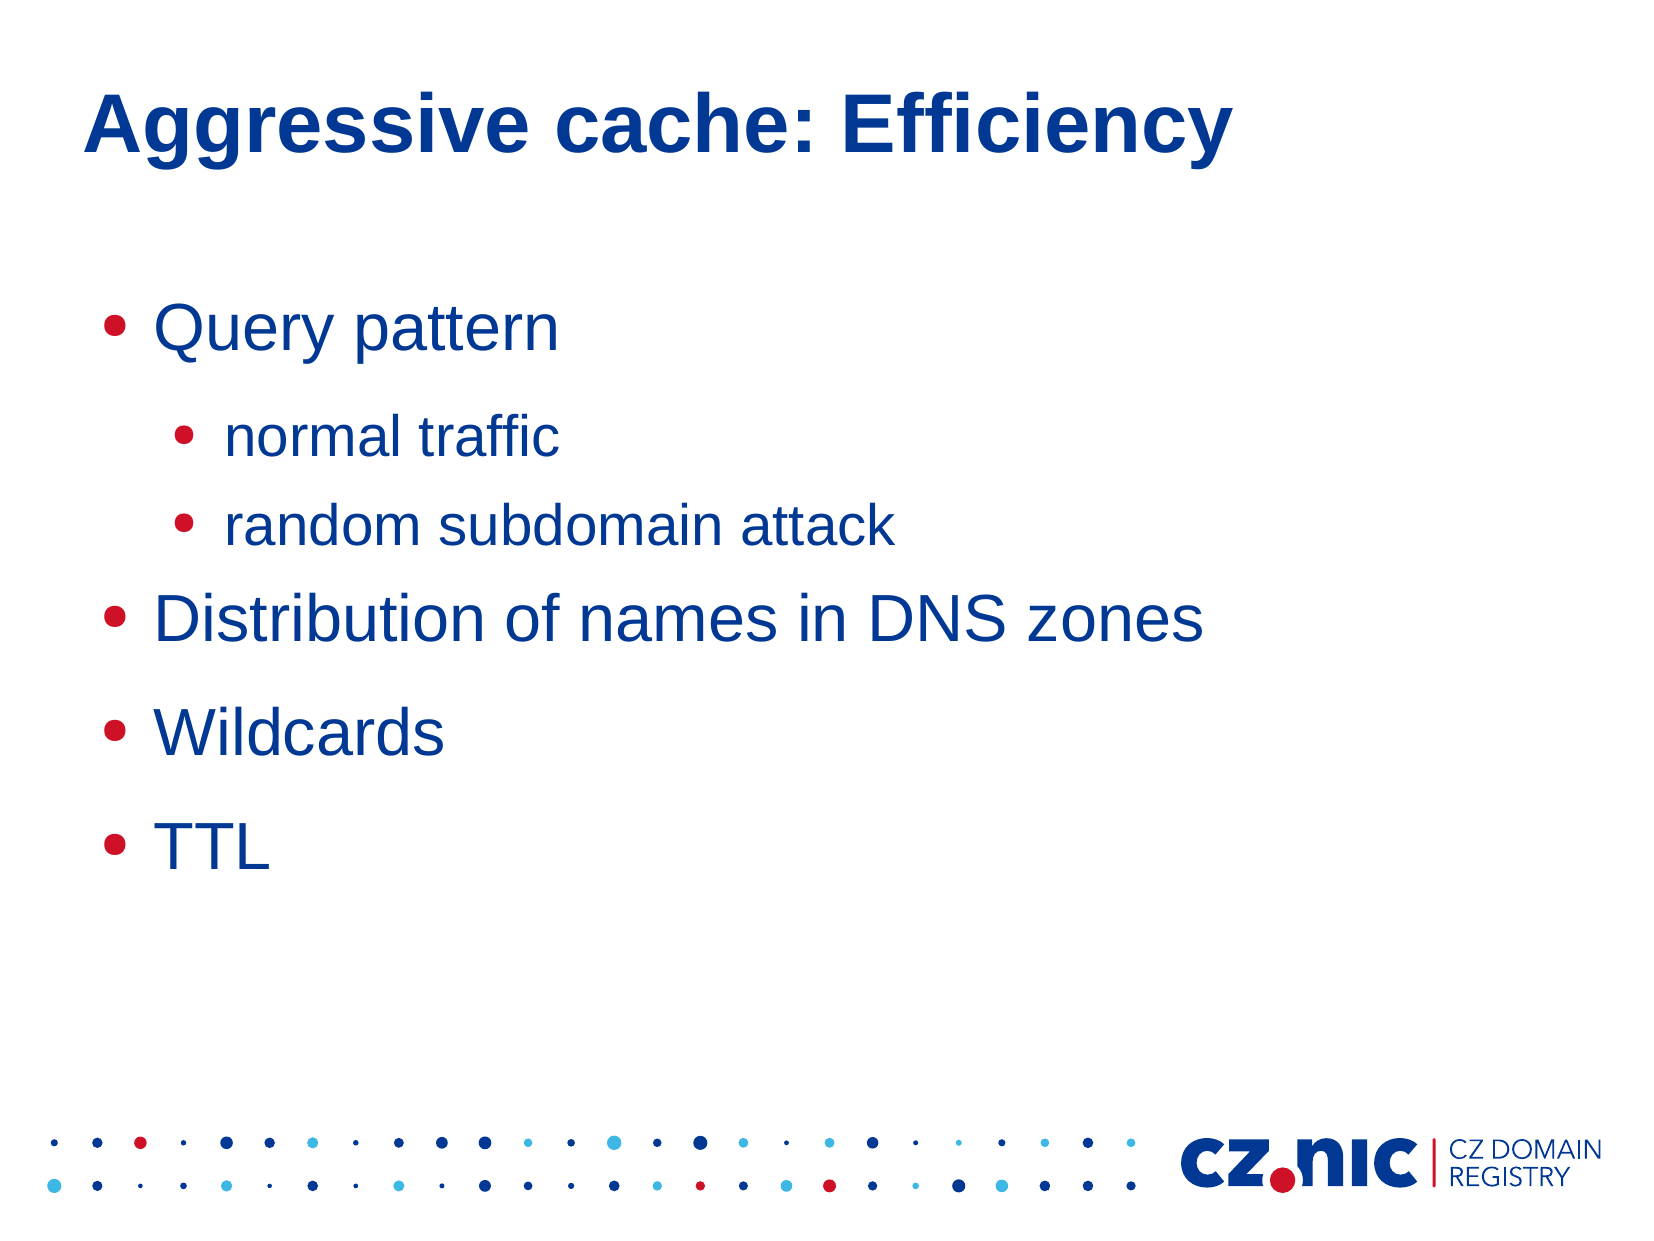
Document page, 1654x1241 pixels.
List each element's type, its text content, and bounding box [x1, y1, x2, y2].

title Aggressive cache: Efficiency [82, 70, 1571, 178]
list Query pattern normal traffic random subdomain attack Distribution of names in DNS zones Wildcards TTL [82, 290, 1571, 1109]
